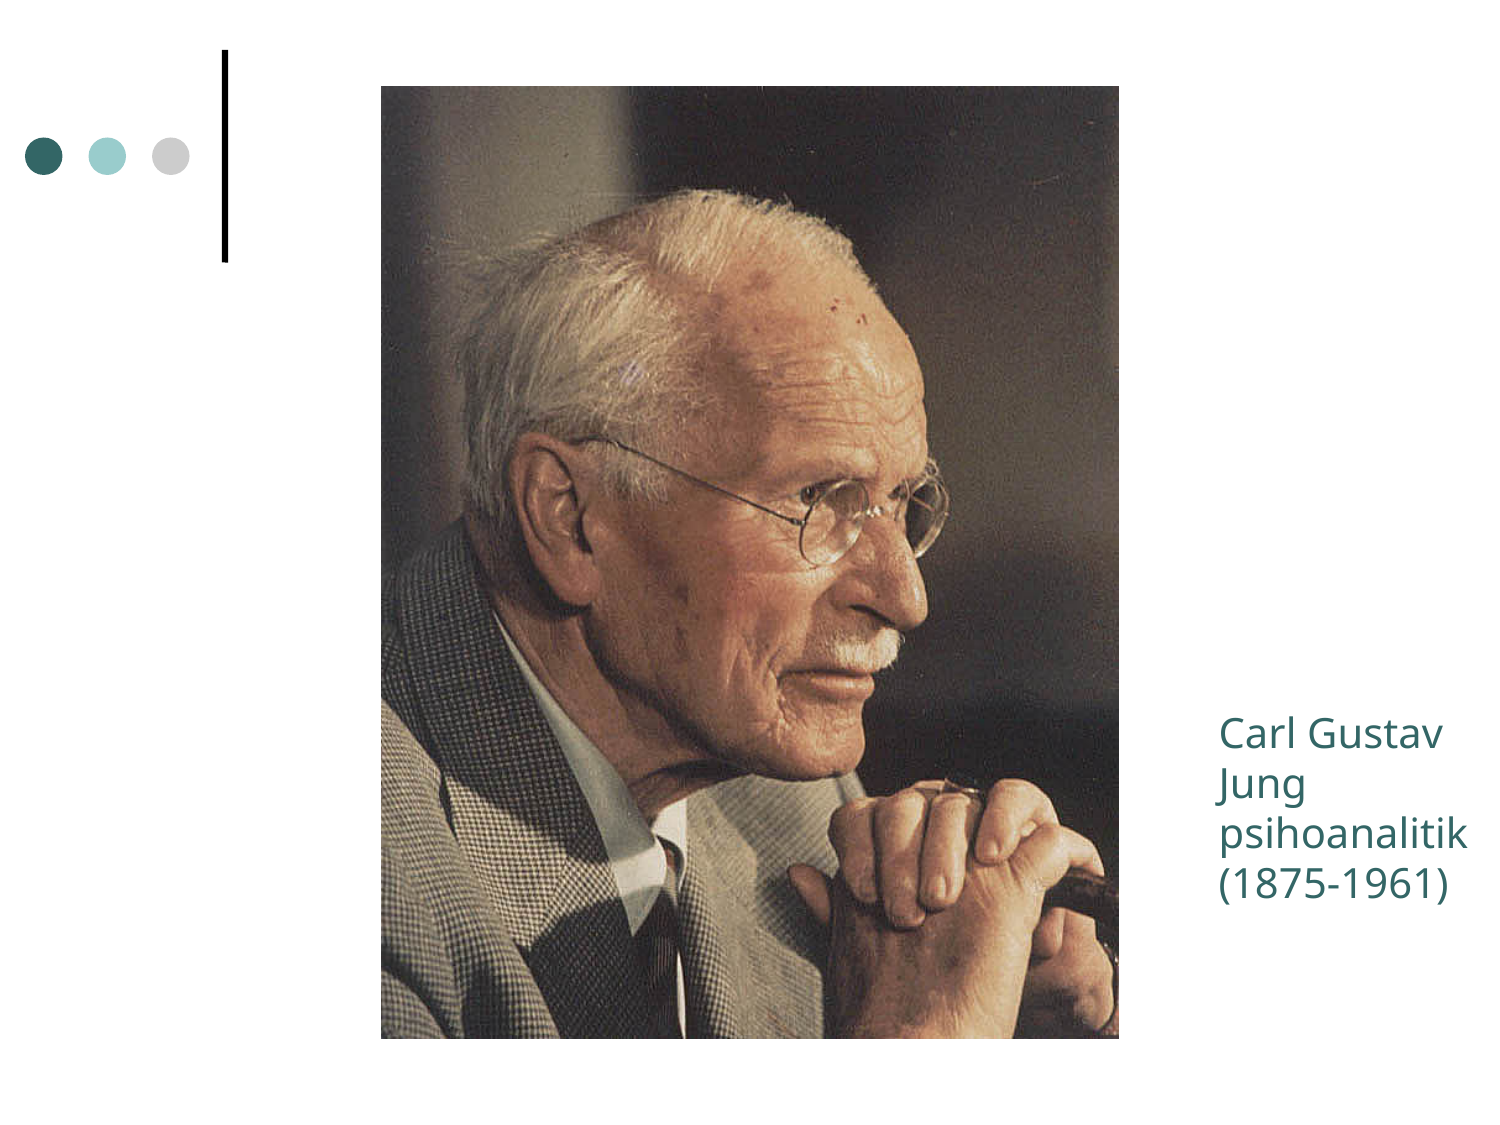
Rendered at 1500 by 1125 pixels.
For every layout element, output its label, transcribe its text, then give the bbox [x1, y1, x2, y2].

text_box Carl Gustav Jung psihoanalitik (1875-1961) [1203, 699, 1484, 915]
picture [381, 86, 1119, 1039]
